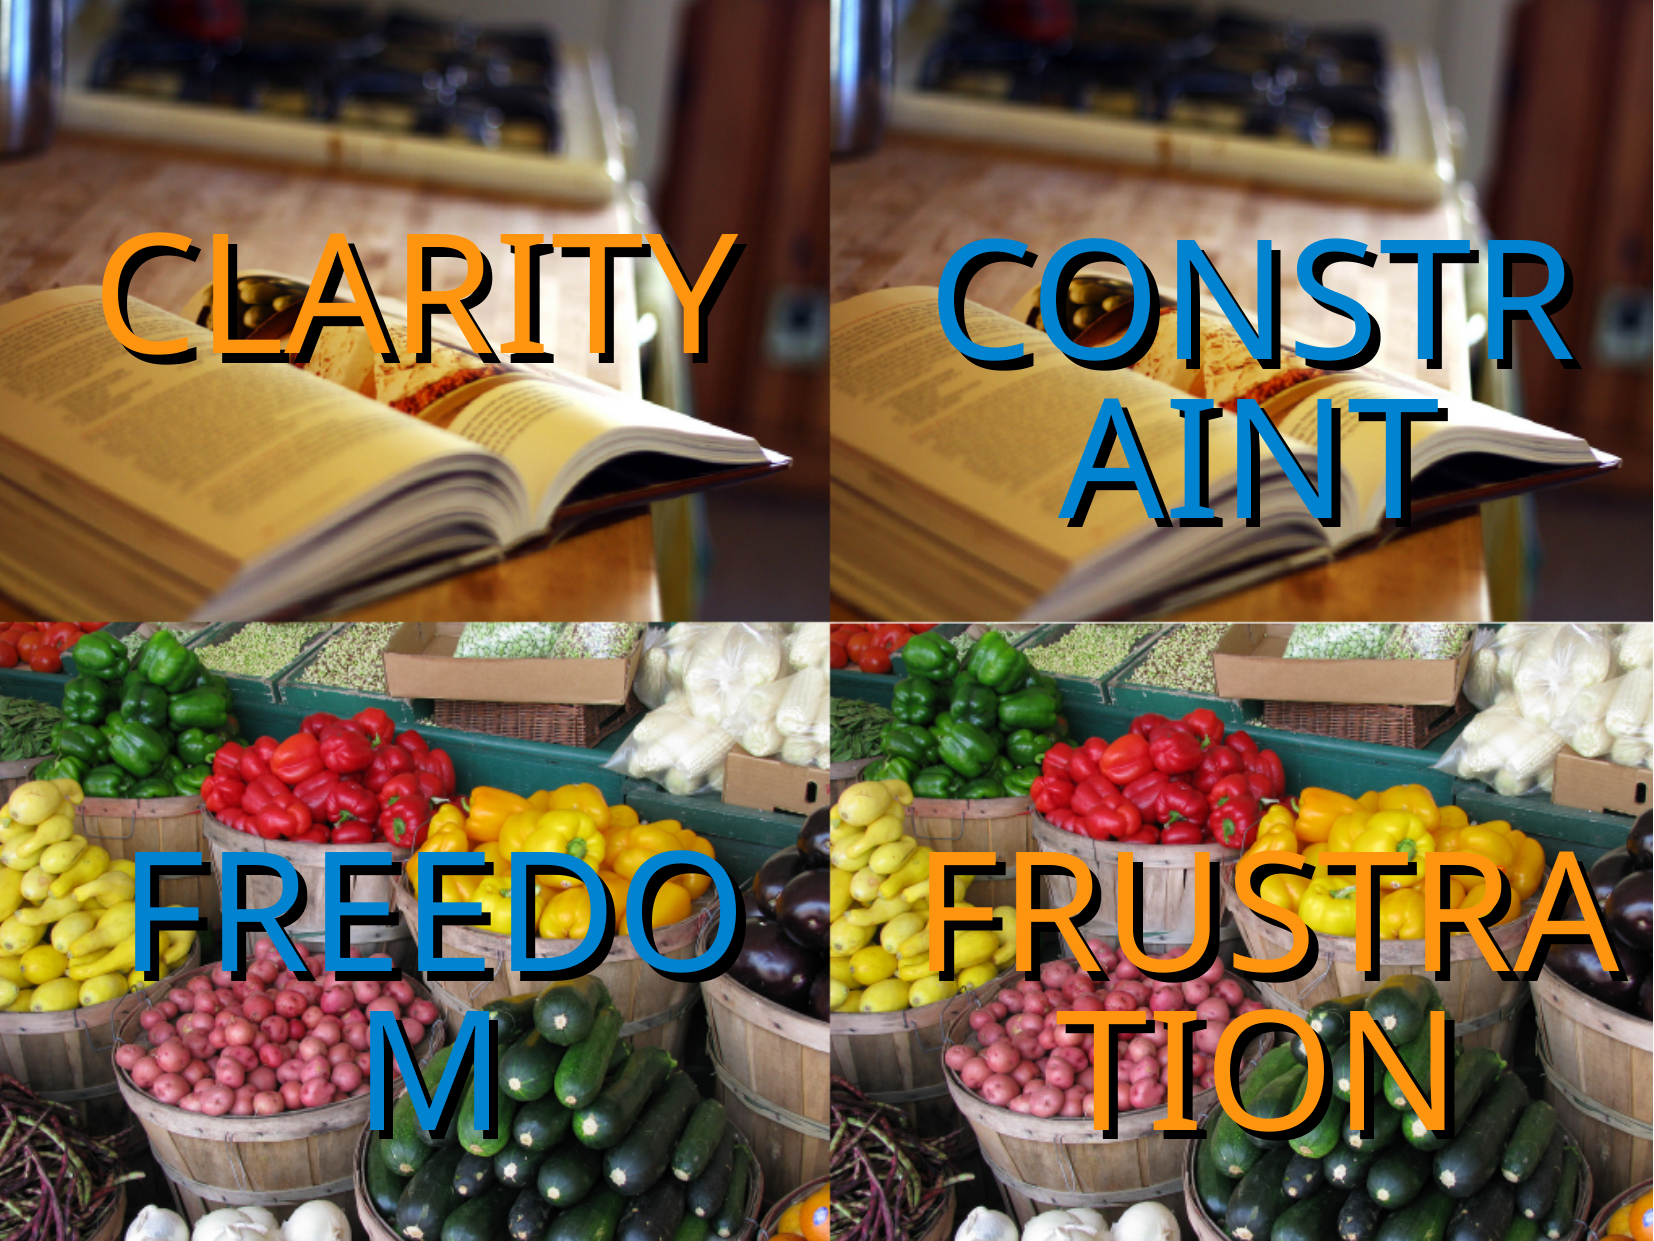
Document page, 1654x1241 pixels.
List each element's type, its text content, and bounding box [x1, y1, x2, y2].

text_box CONSTRAINT [801, 232, 1627, 571]
picture [0, 0, 1653, 1241]
text_box CLARITY [0, 226, 790, 565]
text_box FREEDOM [0, 844, 808, 1182]
text_box FRUSTRATION [810, 844, 1636, 1182]
